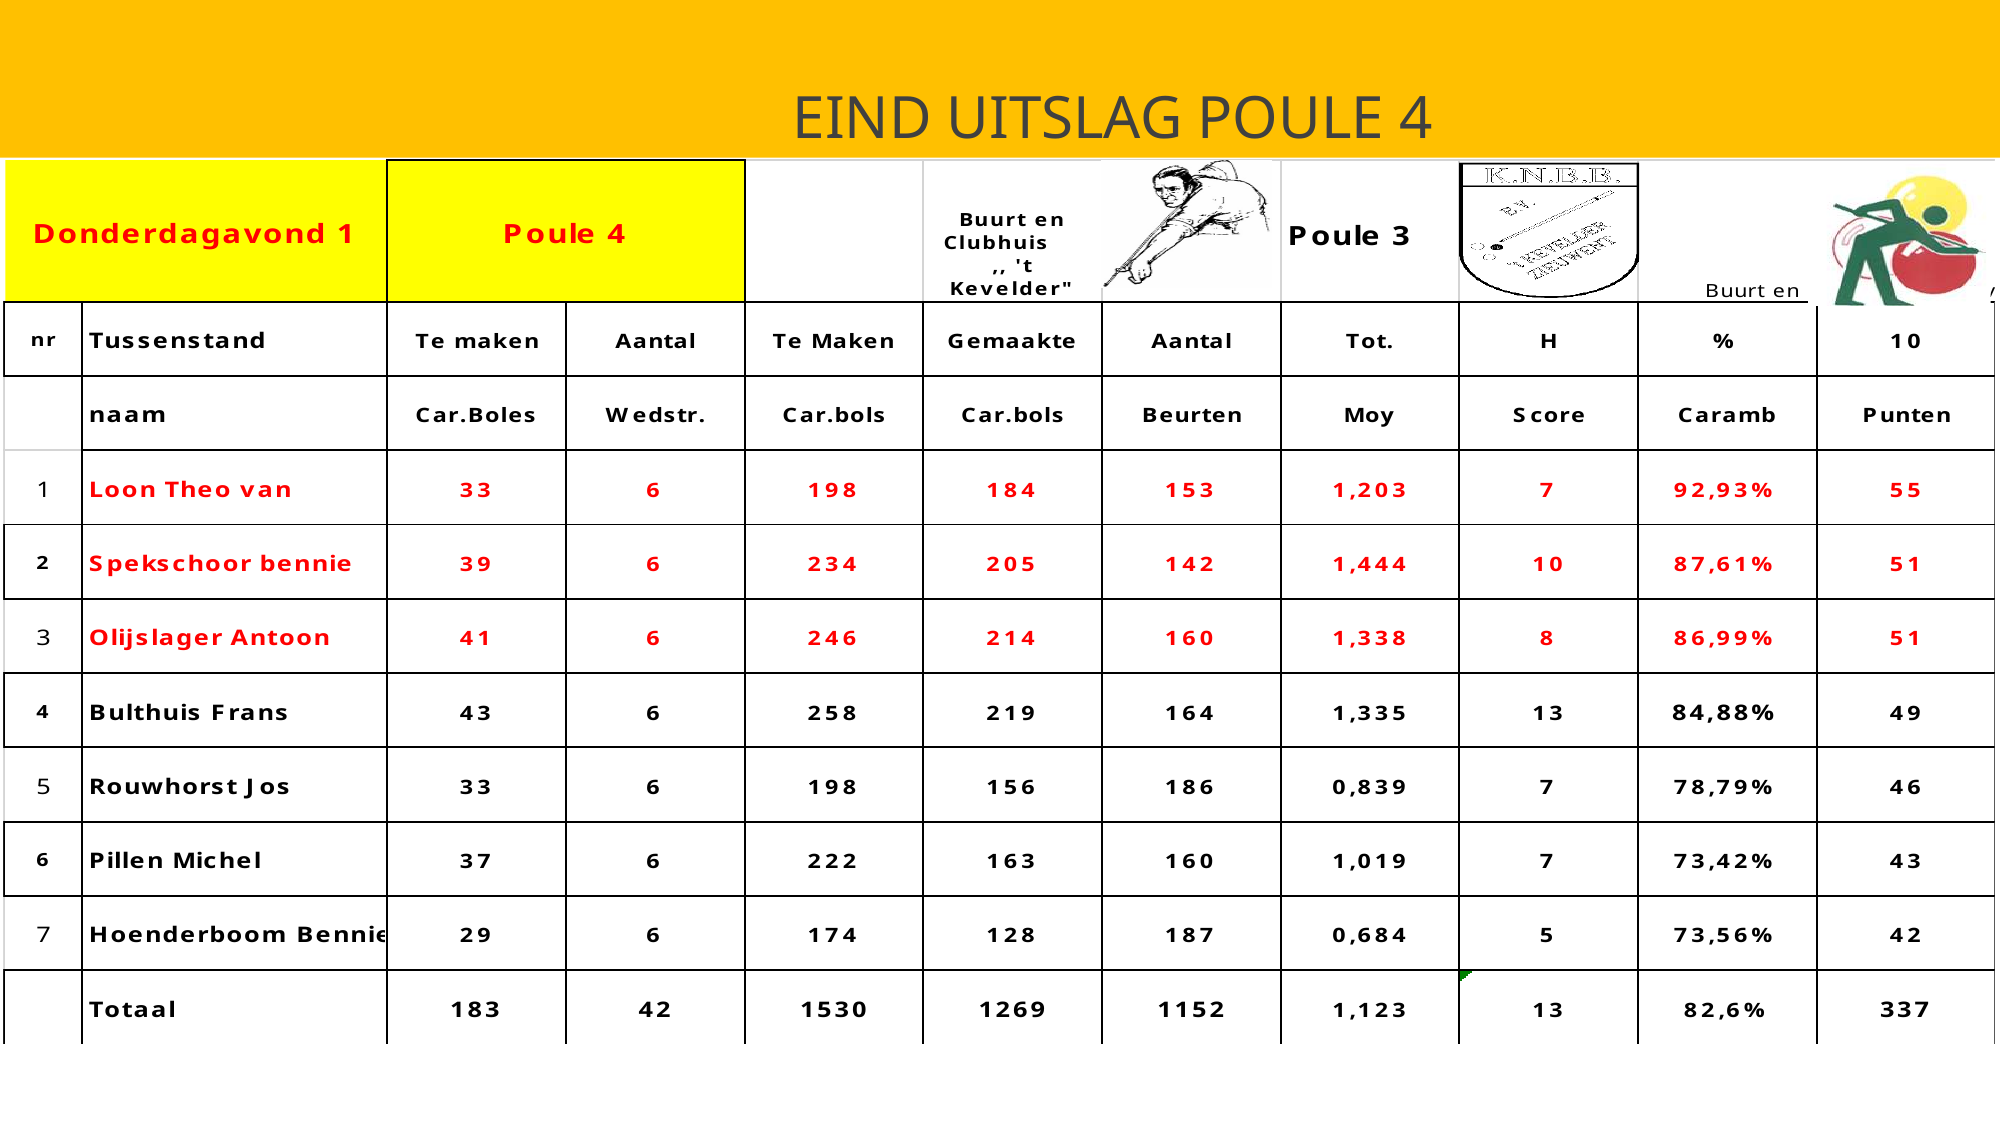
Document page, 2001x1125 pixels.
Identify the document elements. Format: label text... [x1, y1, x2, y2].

picture [0, 157, 1997, 1046]
title Eind Uitslag poule 4 [0, 0, 2000, 158]
